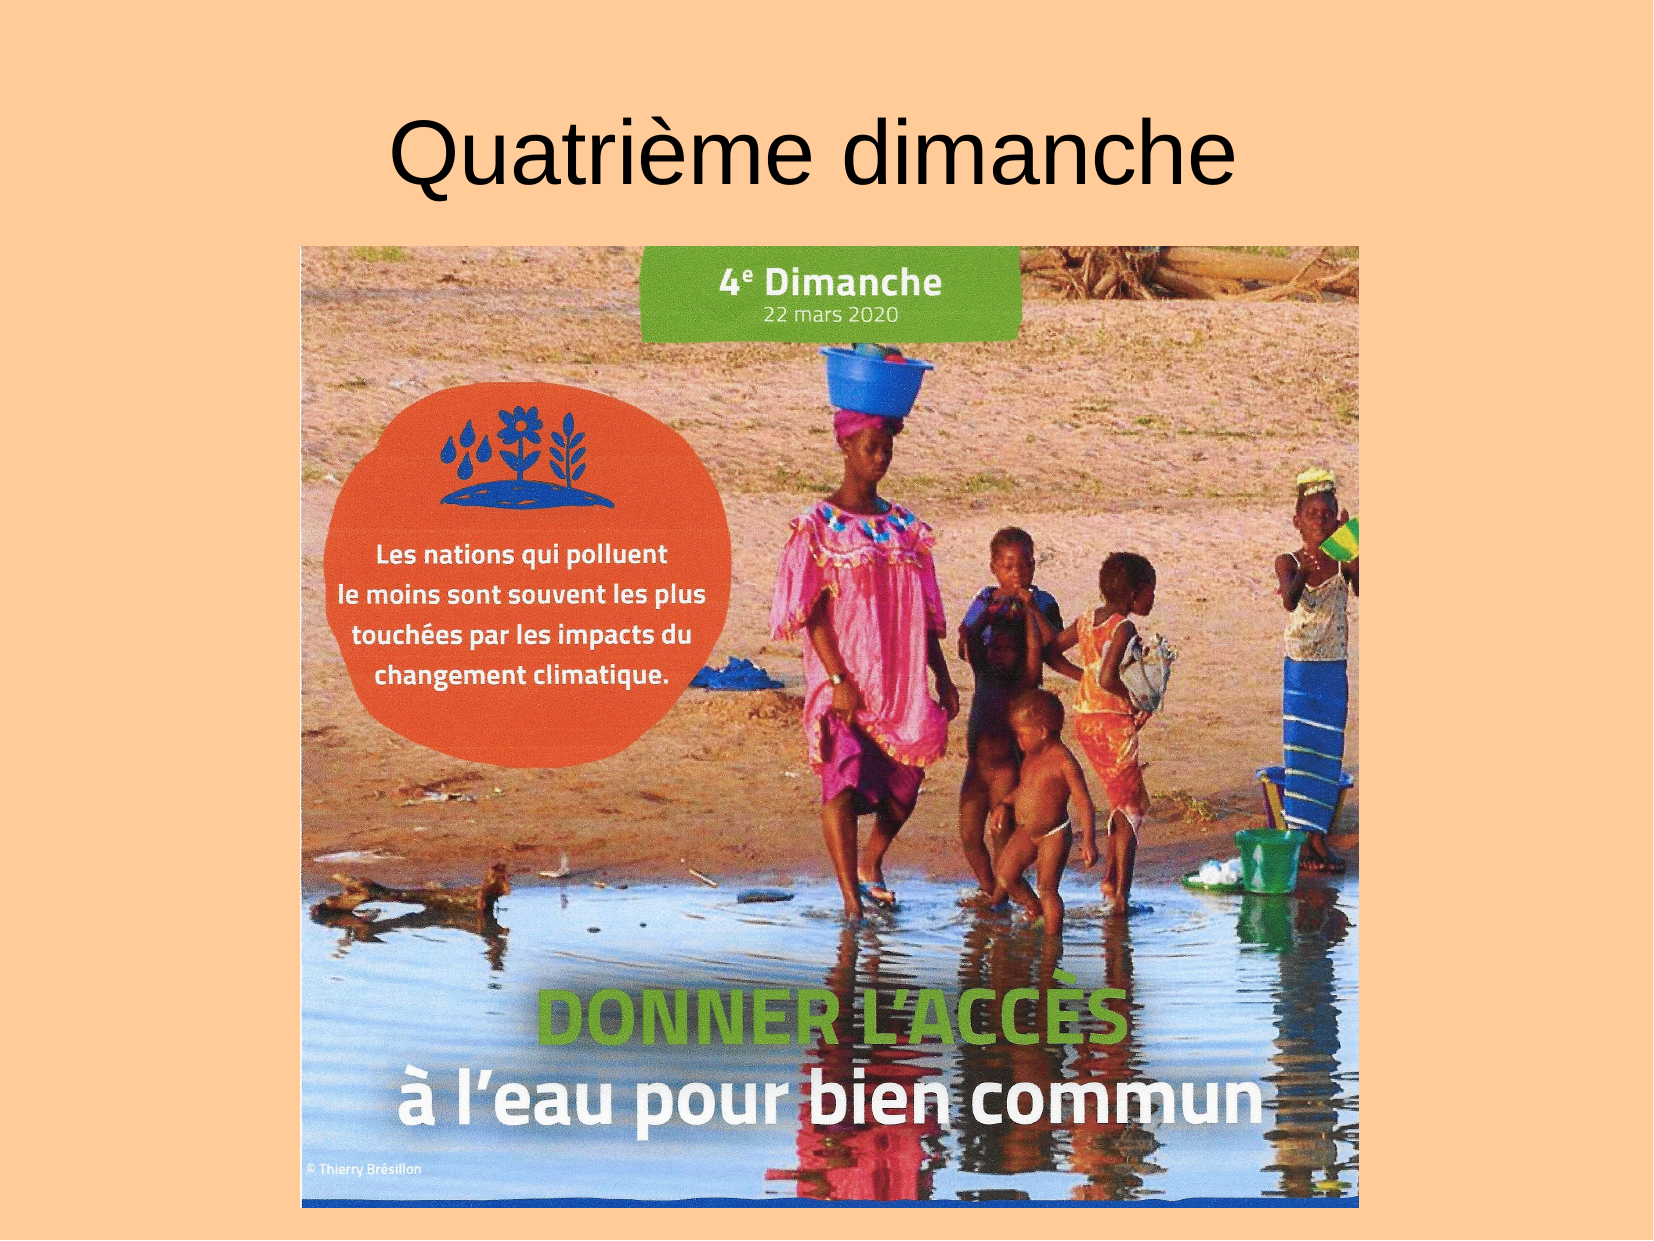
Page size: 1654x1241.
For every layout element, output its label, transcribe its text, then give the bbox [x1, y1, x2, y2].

picture [300, 236, 1359, 1208]
title Quatrième dimanche [82, 49, 1571, 257]
